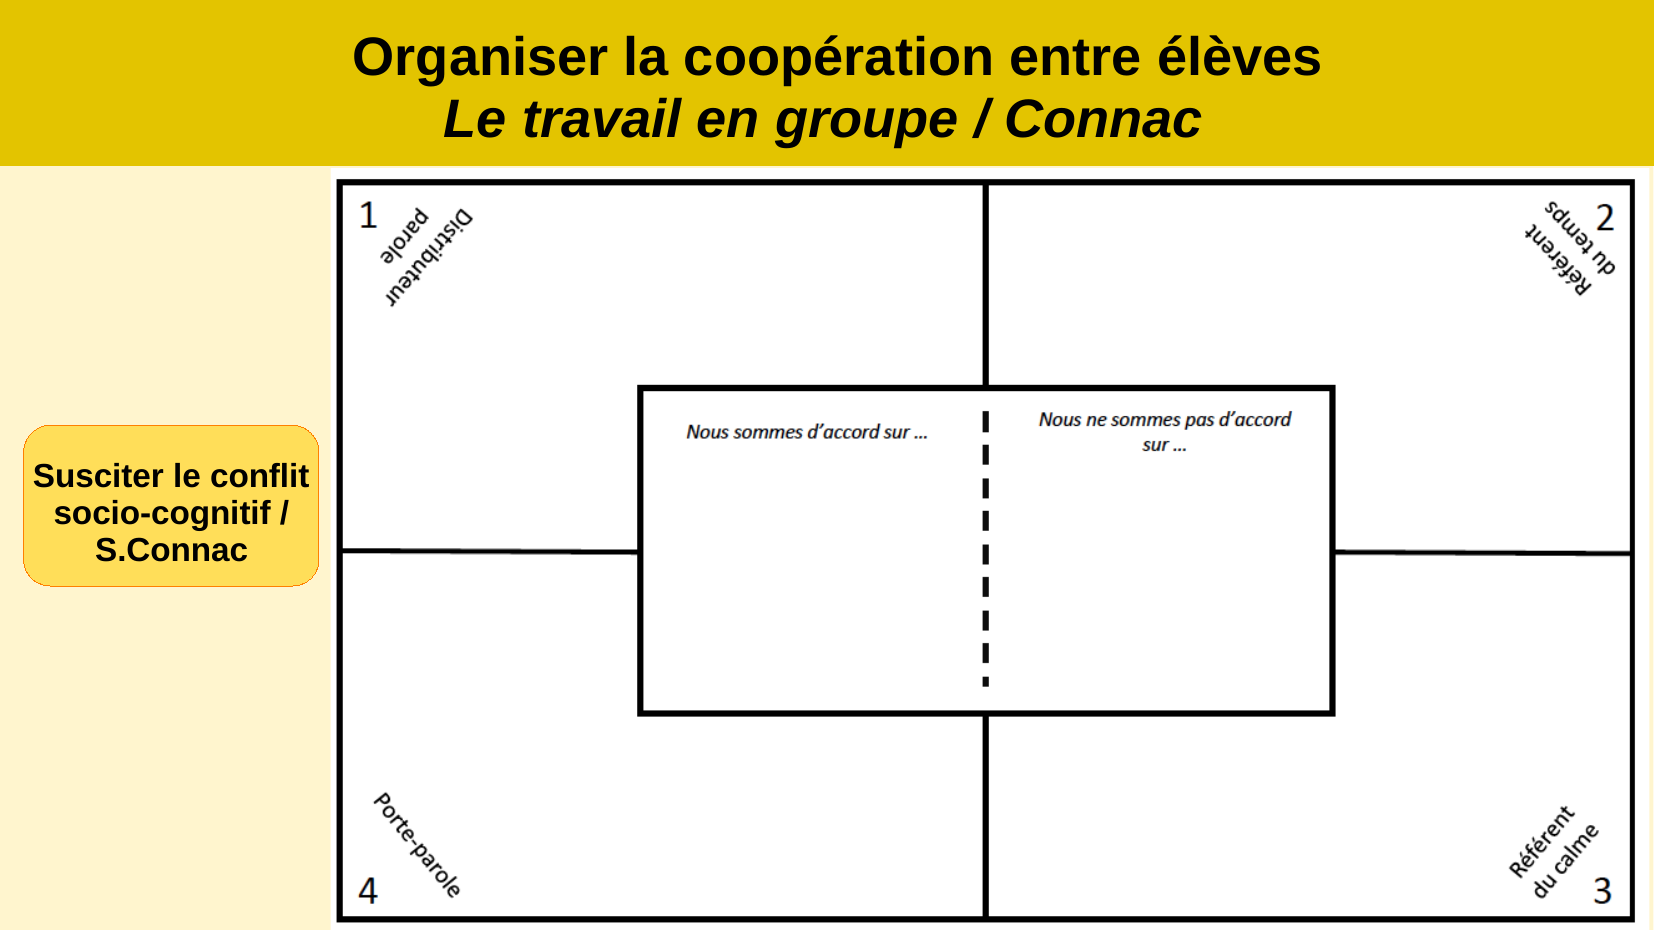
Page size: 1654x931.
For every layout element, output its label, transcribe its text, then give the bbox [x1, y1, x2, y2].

text_box Organiser la coopération entre élèves Le travail en groupe / Connac [129, 11, 1489, 189]
text_box [0, 0, 1654, 166]
text_box [29, 576, 313, 587]
picture [330, 168, 1650, 931]
text_box Susciter le conflit socio-cognitif / S.Connac [0, 449, 355, 576]
text_box [23, 425, 319, 449]
